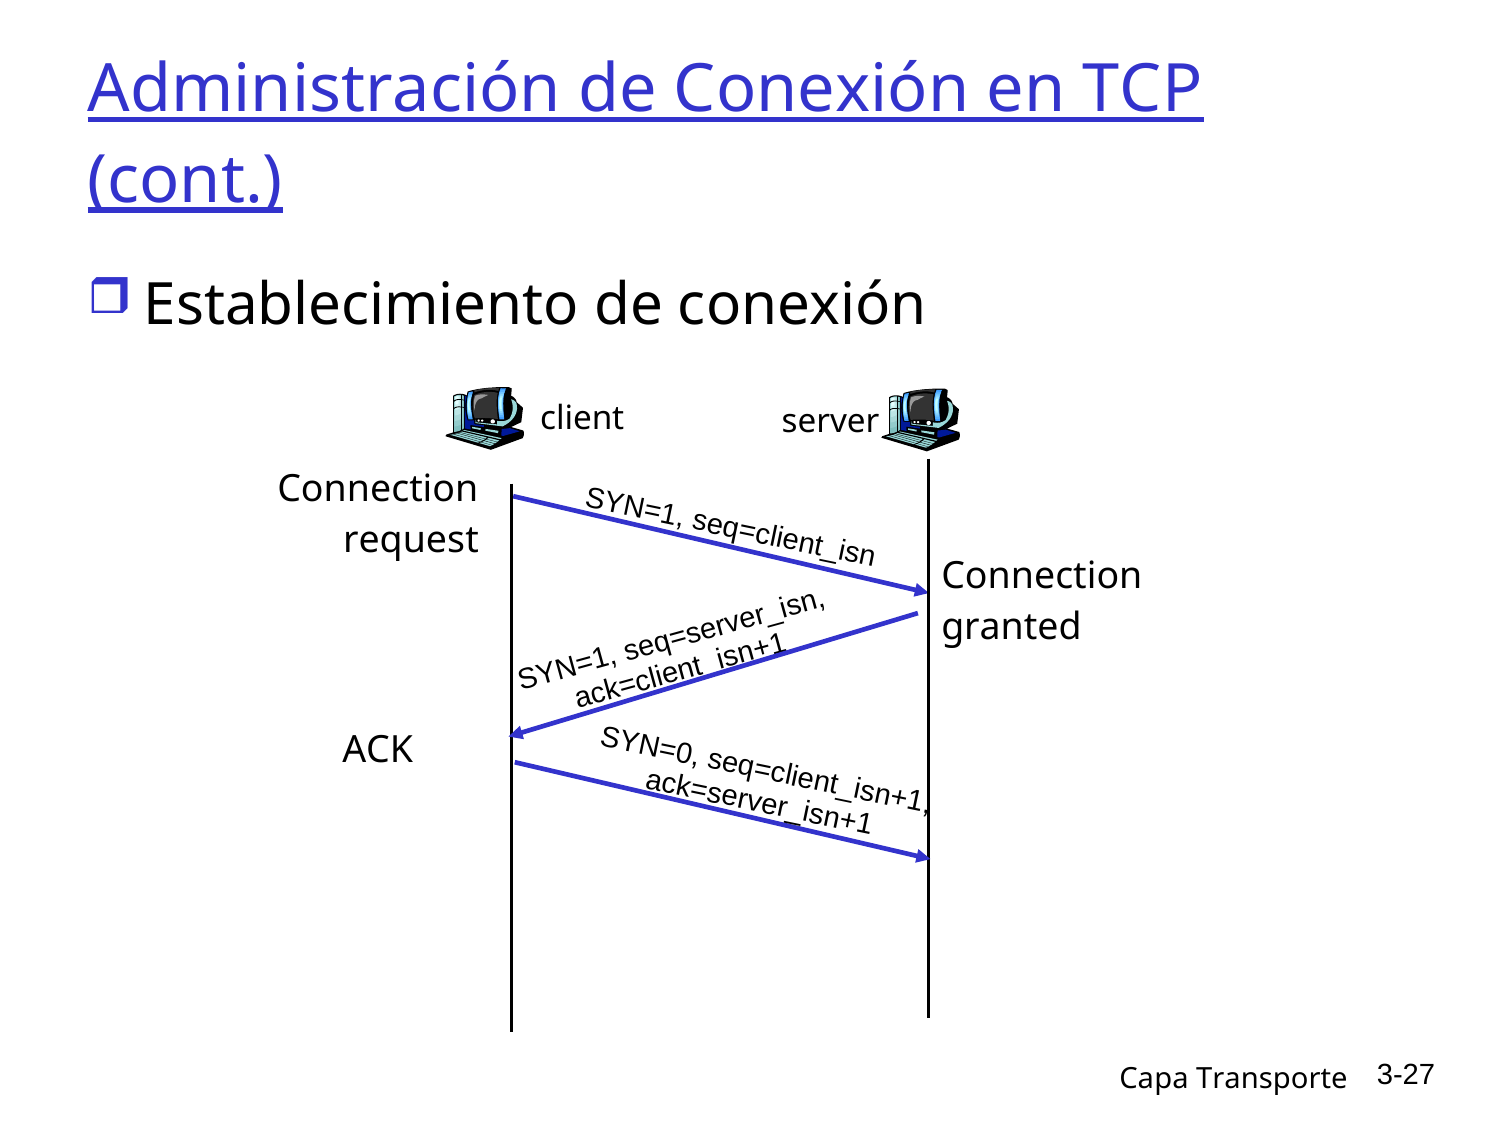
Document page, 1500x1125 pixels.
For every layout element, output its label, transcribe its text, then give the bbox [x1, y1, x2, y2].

title Administración de Conexión en TCP (cont.) [87, 23, 1363, 239]
list Establecimiento de conexión [87, 262, 1363, 1006]
